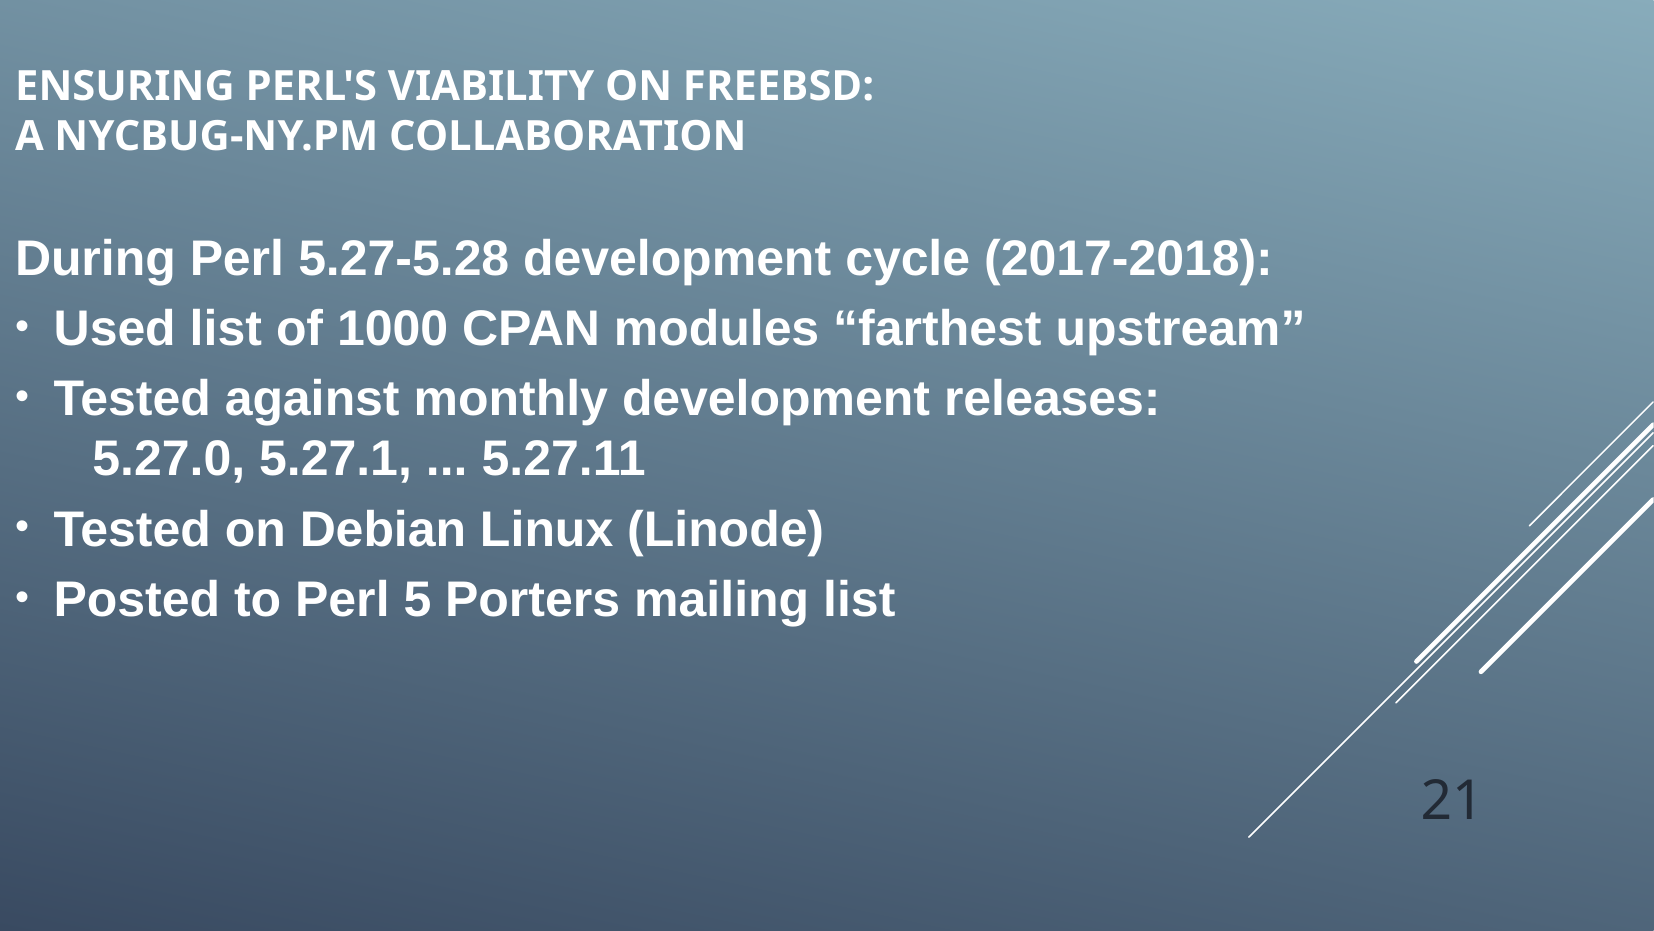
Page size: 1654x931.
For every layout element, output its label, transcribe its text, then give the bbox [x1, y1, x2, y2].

subtitle During Perl 5.27-5.28 development cycle (2017-2018): Used list of 1000 CPAN modules “farthest upstream” Tested against monthly development releases: 5.27.0, 5.27.1, ... 5.27.11 Tested on Debian Linux (Linode) Posted to Perl 5 Porters mailing list [0, 217, 1489, 871]
title Ensuring Perl's Viability on FreeBSD: A NYCBUG-NY.PM Collaboration [0, 36, 1148, 180]
